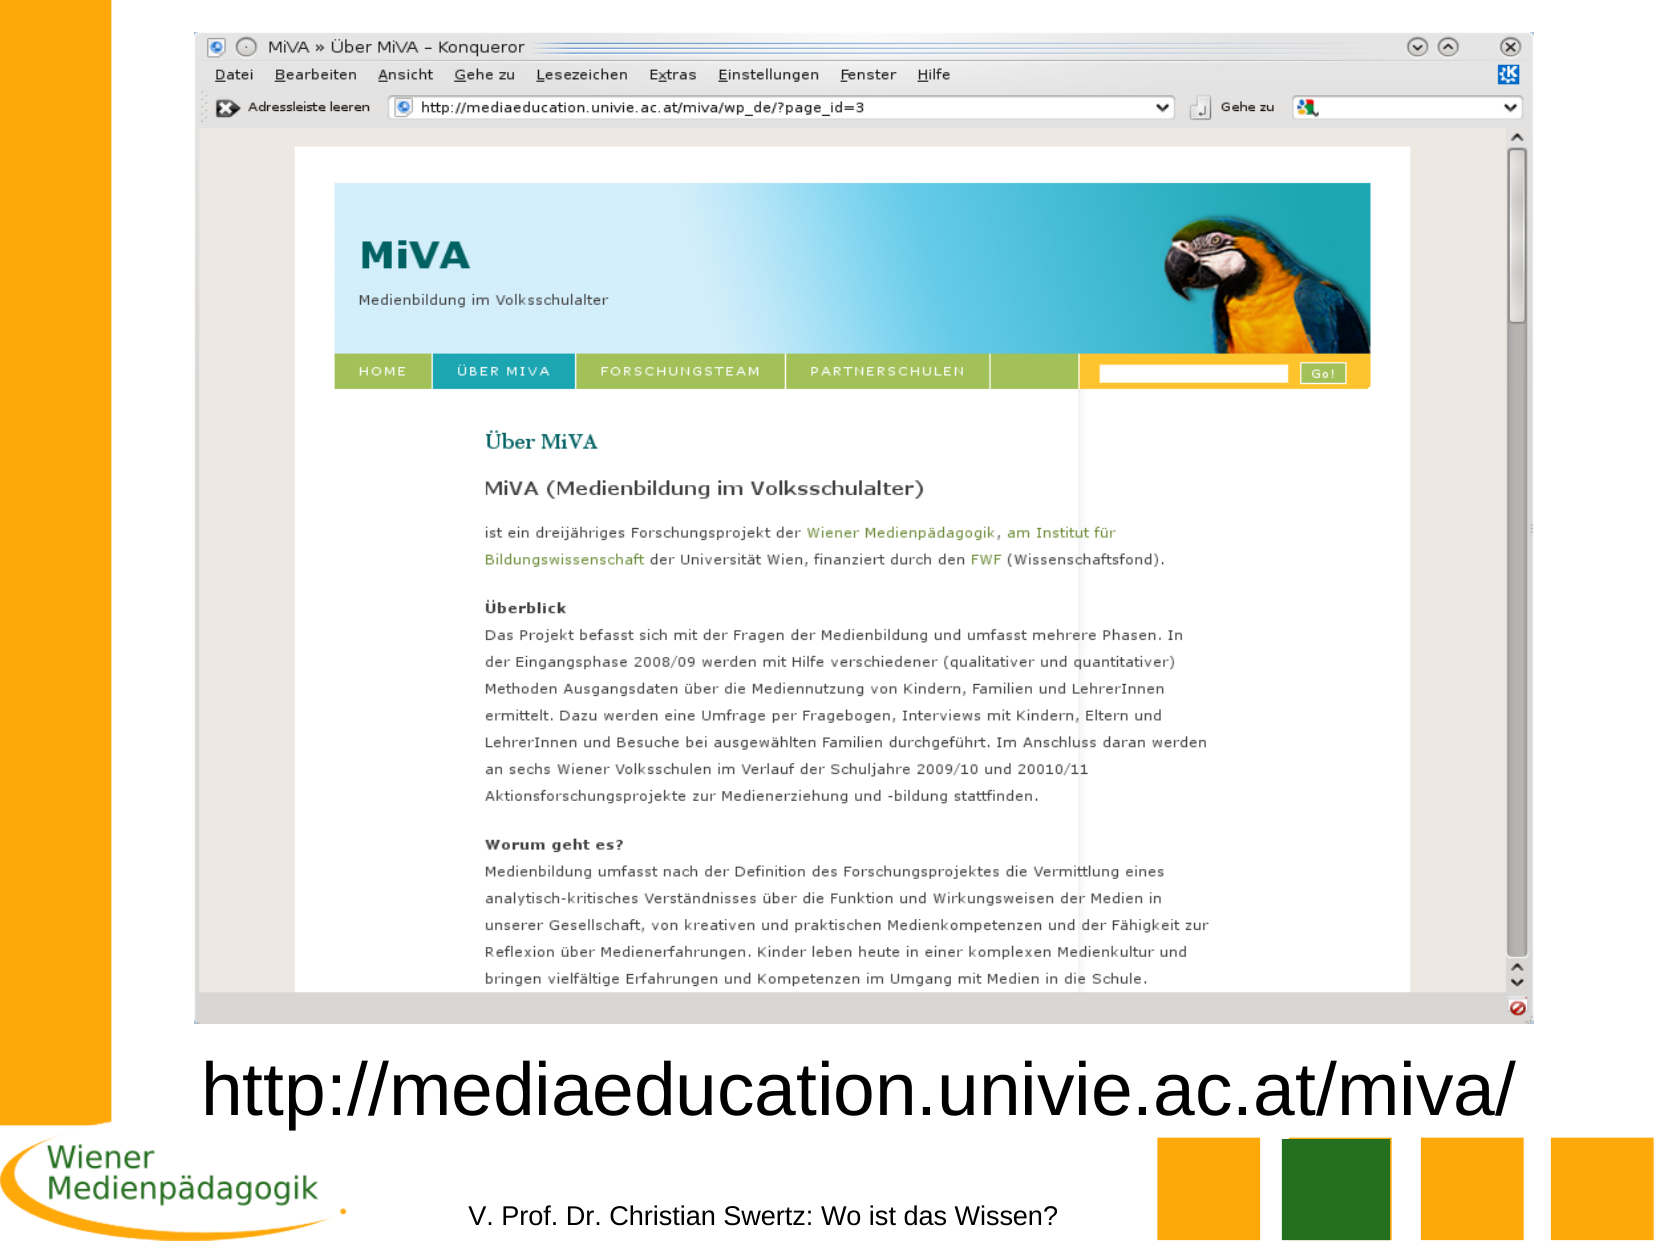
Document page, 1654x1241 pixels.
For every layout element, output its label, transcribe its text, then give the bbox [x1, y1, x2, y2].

text_box [1281, 1139, 1391, 1241]
text_box http://mediaeducation.univie.ac.at/miva/ [201, 1047, 1519, 1141]
picture [0, 1114, 398, 1241]
picture [194, 32, 1534, 1024]
